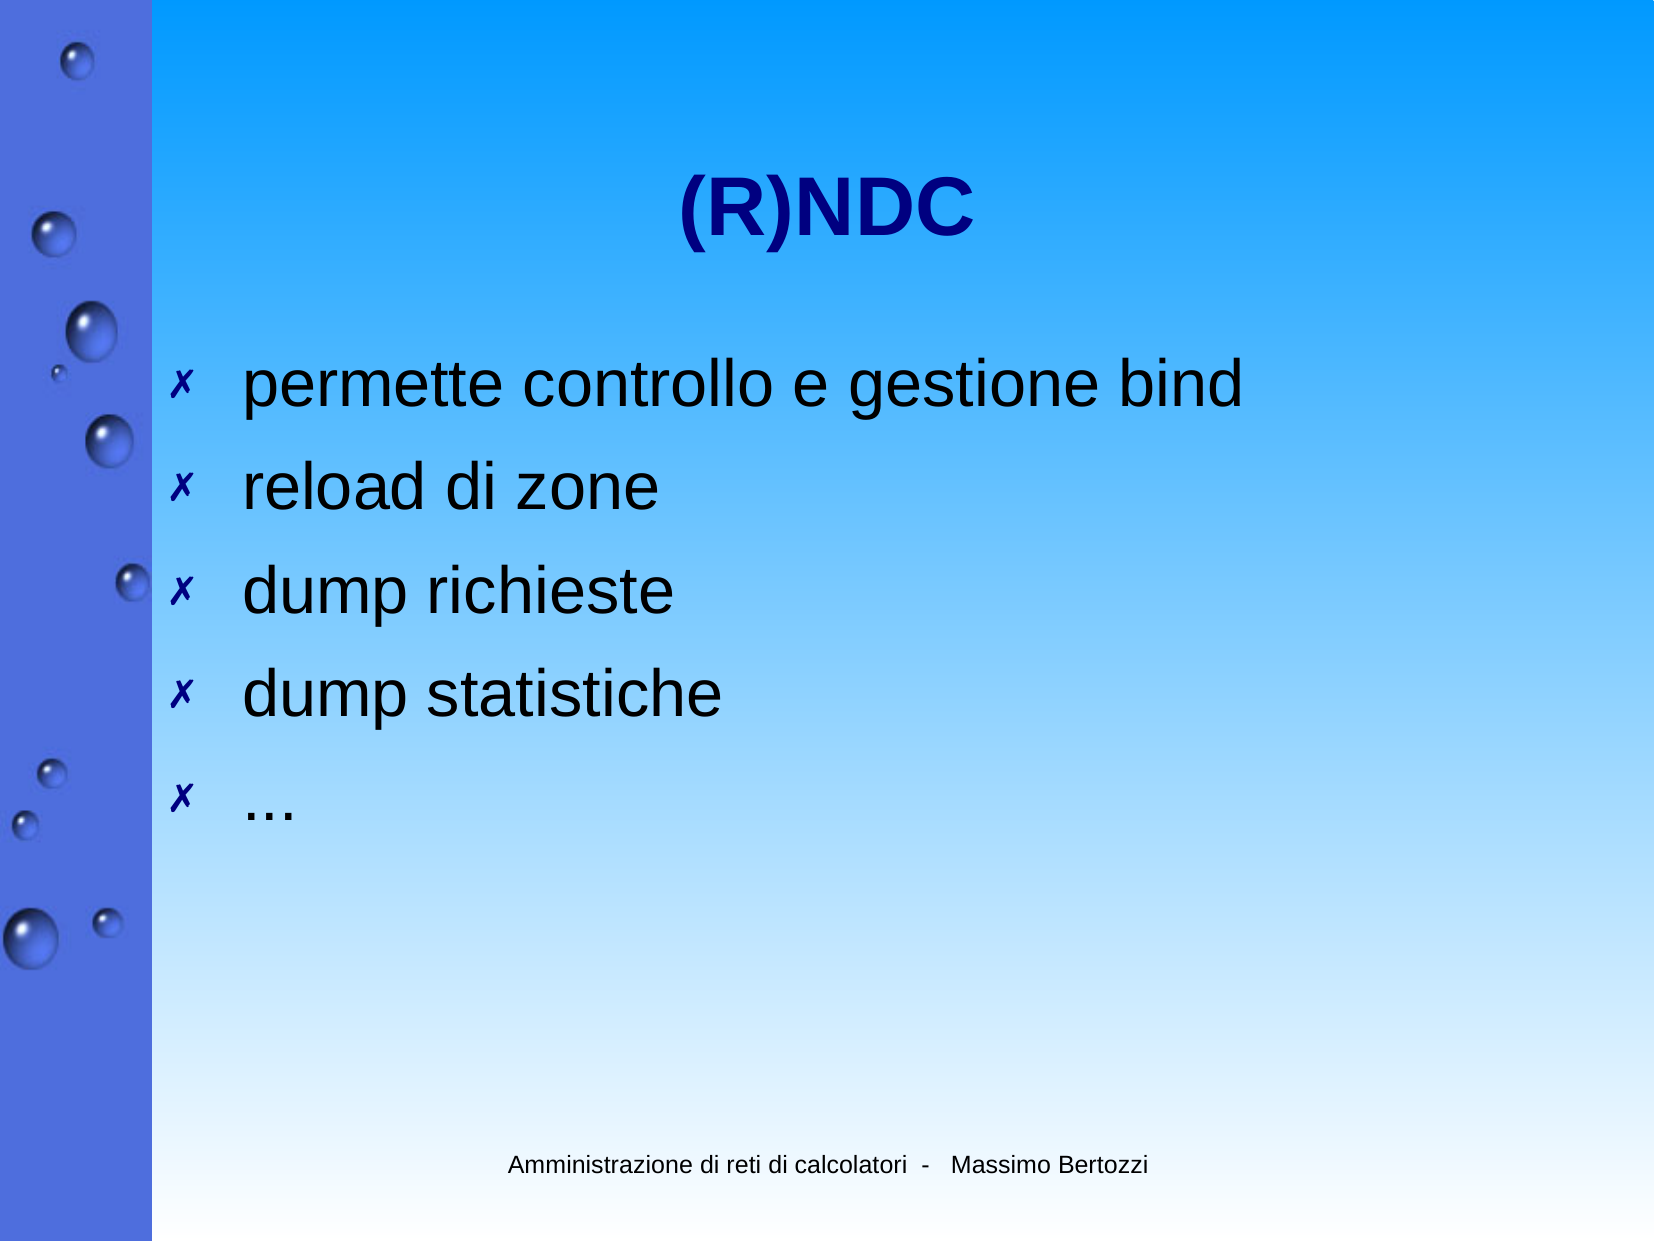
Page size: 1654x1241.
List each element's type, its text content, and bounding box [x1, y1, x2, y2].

list permette controllo e gestione bind reload di zone dump richieste dump statistiche ... [159, 346, 1572, 1128]
picture [0, 0, 152, 1241]
title (R)NDC [121, 102, 1534, 311]
